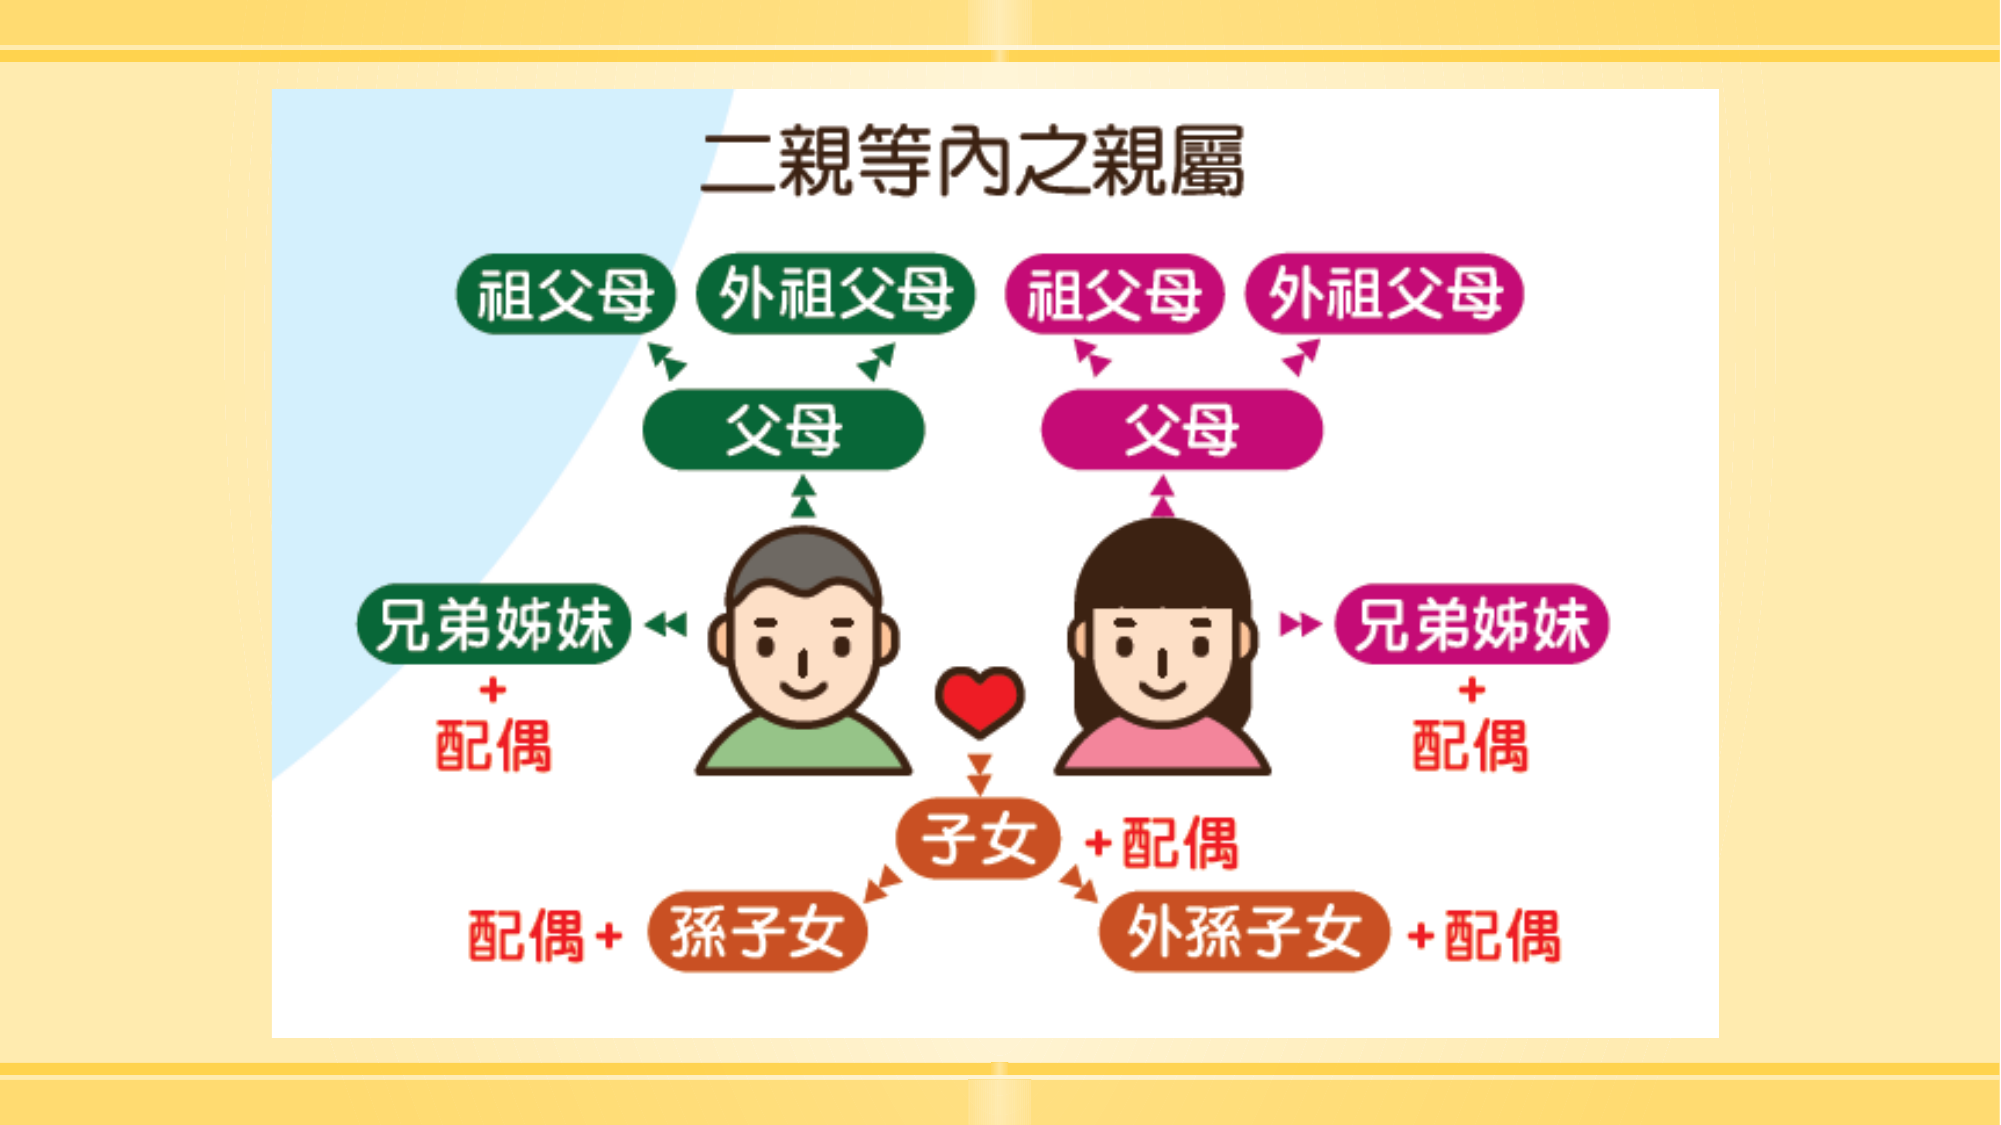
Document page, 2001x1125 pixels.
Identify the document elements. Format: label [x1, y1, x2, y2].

picture [271, 89, 1719, 1038]
